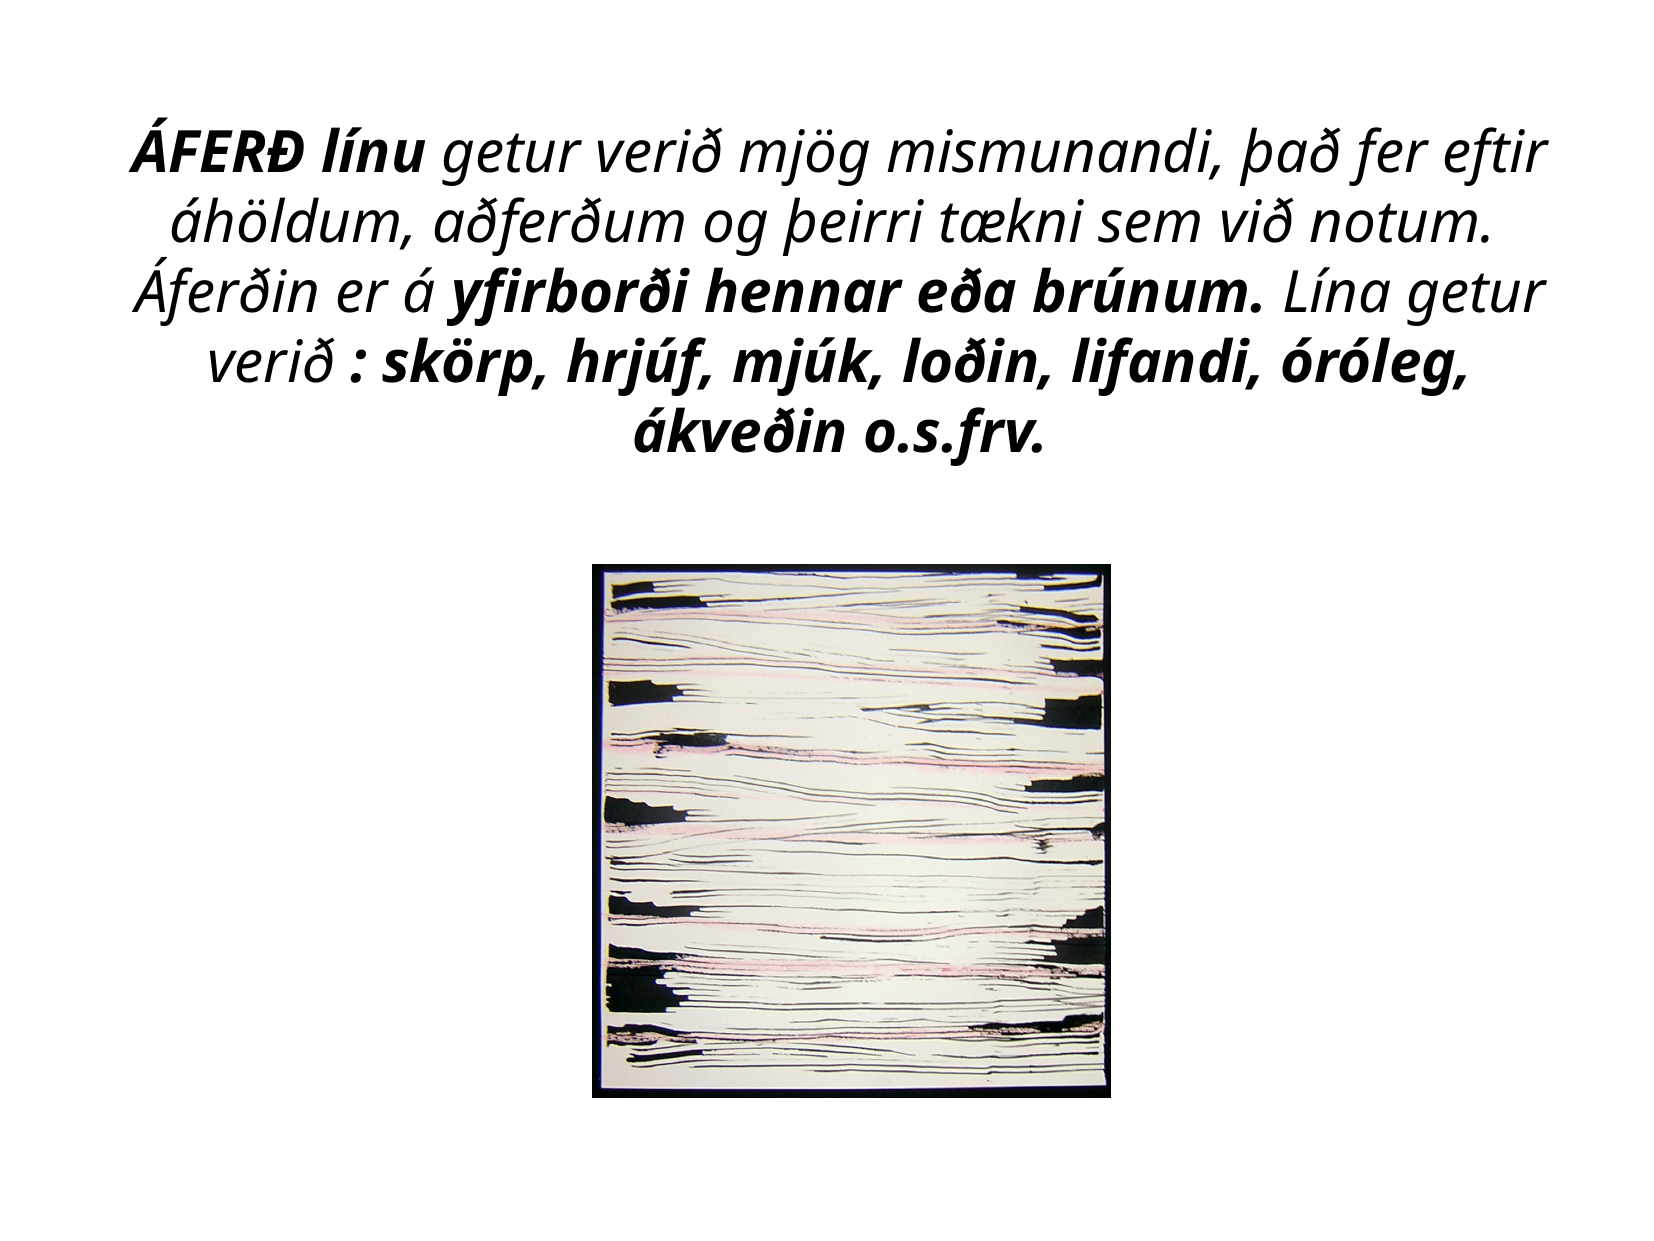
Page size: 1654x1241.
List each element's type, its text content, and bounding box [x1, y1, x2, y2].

title ÁFERÐ línu getur verið mjög mismunandi, það fer eftir áhöldum, aðferðum og þeirri tækni sem við notum. Áferðin er á yfirborði hennar eða brúnum. Lína getur verið : skörp, hrjúf, mjúk, loðin, lifandi, óróleg, ákveðin o.s.frv. [110, 45, 1571, 603]
picture [592, 564, 1111, 1098]
